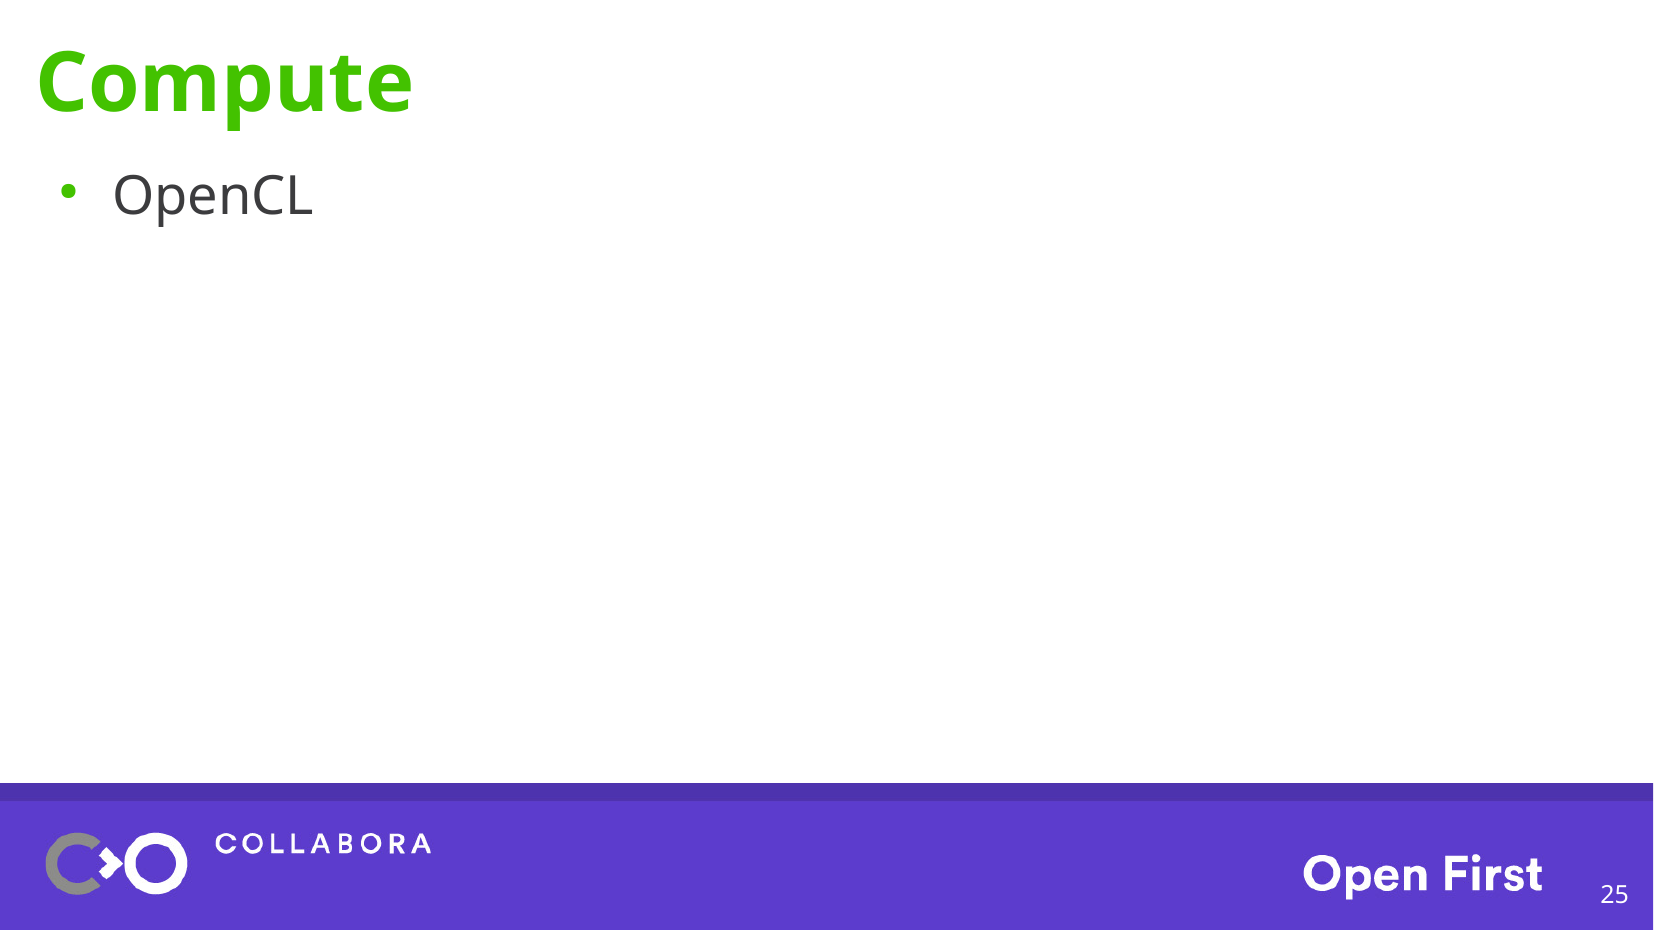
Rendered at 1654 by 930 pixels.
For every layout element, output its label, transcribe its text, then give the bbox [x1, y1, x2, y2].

list OpenCL [41, 160, 1613, 804]
title Compute [35, 28, 1608, 192]
picture [0, 0, 1654, 930]
